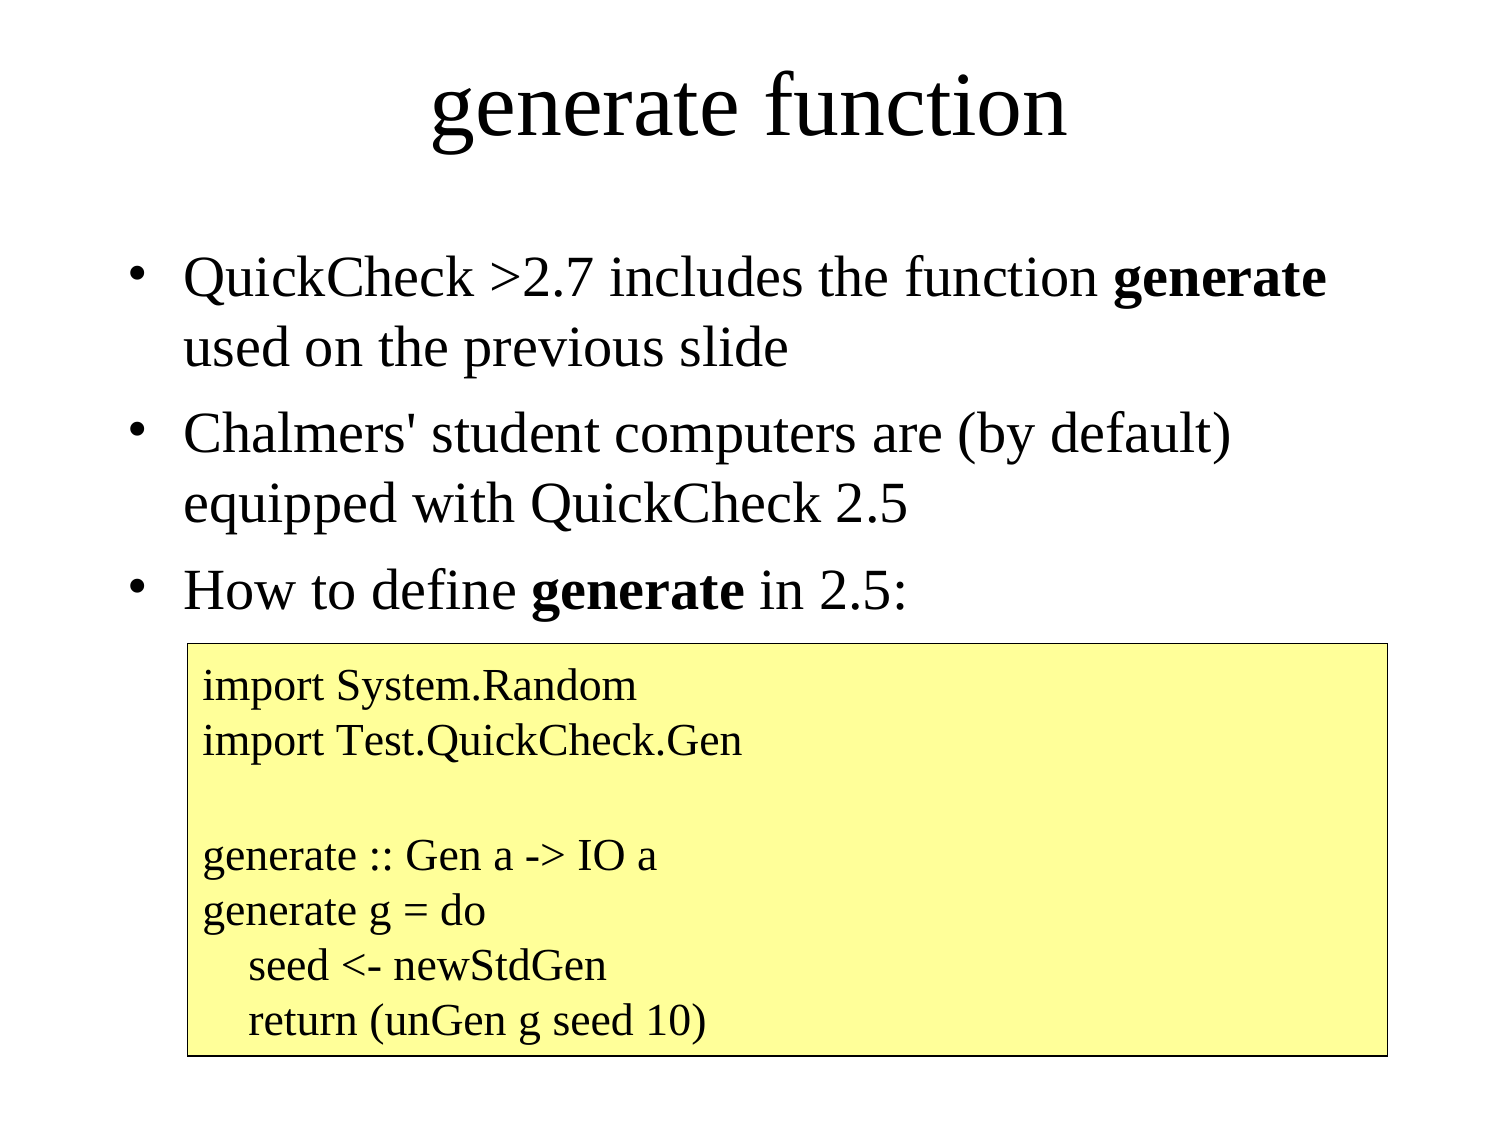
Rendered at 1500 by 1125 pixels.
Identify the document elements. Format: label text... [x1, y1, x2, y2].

list QuickCheck >2.7 includes the function generate used on the previous slide Chalmers' student computers are (by default) equipped with QuickCheck 2.5 How to define generate in 2.5: [112, 230, 1388, 973]
title generate function [112, 5, 1388, 193]
text_box import System.Random import Test.QuickCheck.Gen generate :: Gen a -> IO a generate g = do seed <- newStdGen return (unGen g seed 10) [187, 643, 1388, 1056]
